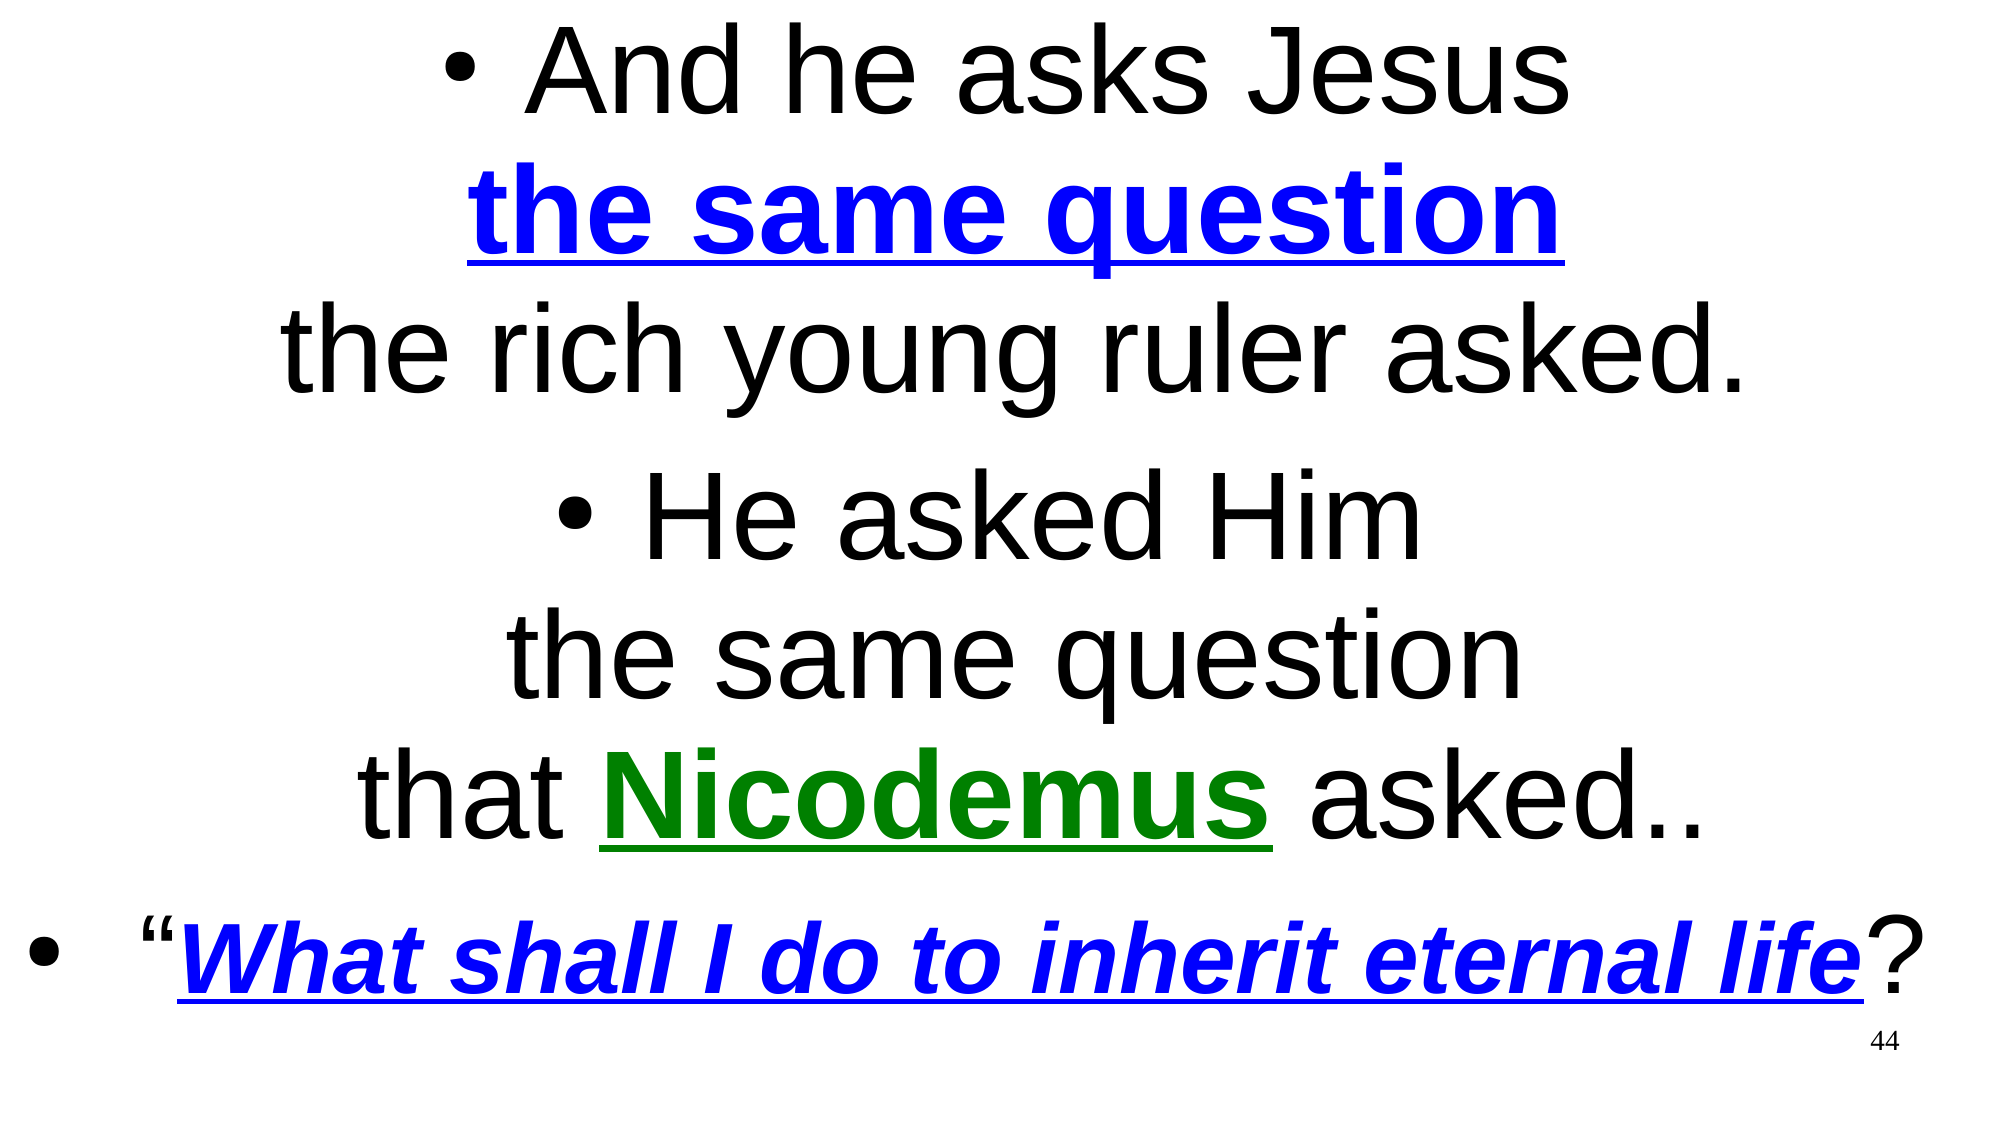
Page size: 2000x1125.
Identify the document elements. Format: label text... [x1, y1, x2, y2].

list And he asks Jesus the same question the rich young ruler asked. He asked Him the same question that Nicodemus asked.. “What shall I do to inherit eternal life? [0, 0, 1996, 1123]
